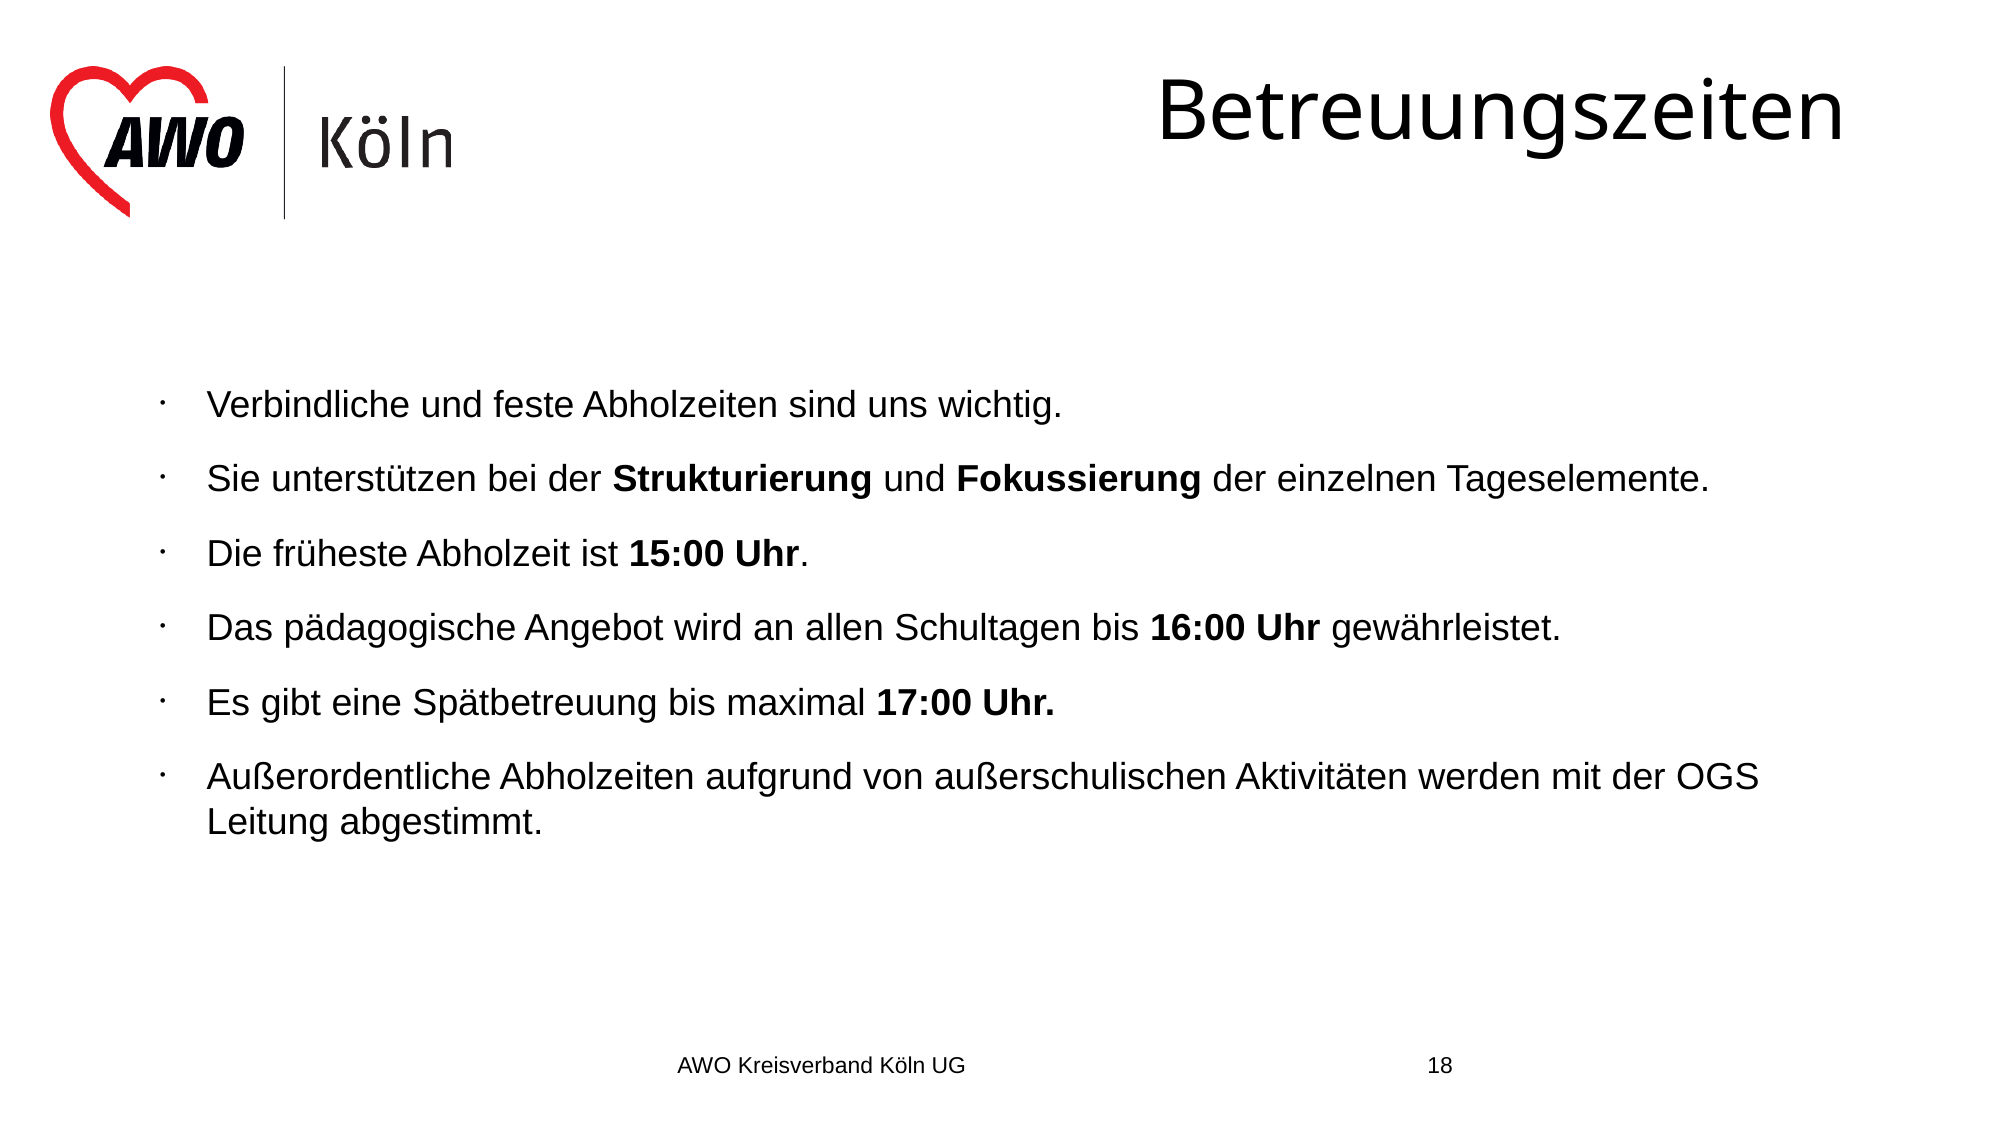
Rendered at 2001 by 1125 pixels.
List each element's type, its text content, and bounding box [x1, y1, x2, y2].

list Verbindliche und feste Abholzeiten sind uns wichtig. Sie unterstützen bei der Strukturierung und Fokussierung der einzelnen Tageselemente. Die früheste Abholzeit ist 15:00 Uhr. Das pädagogische Angebot wird an allen Schultagen bis 16:00 Uhr gewährleistet. Es gibt eine Spätbetreuung bis maximal 17:00 Uhr. Außerordentliche Abholzeiten aufgrund von außerschulischen Aktivitäten werden mit der OGS Leitung abgestimmt. [137, 297, 1863, 1013]
slide_number <Nummer> [1412, 1042, 1863, 1103]
picture [50, 66, 451, 220]
footer AWO Kreisverband Köln UG [662, 1042, 1338, 1103]
title Betreuungszeiten [137, 59, 1863, 278]
